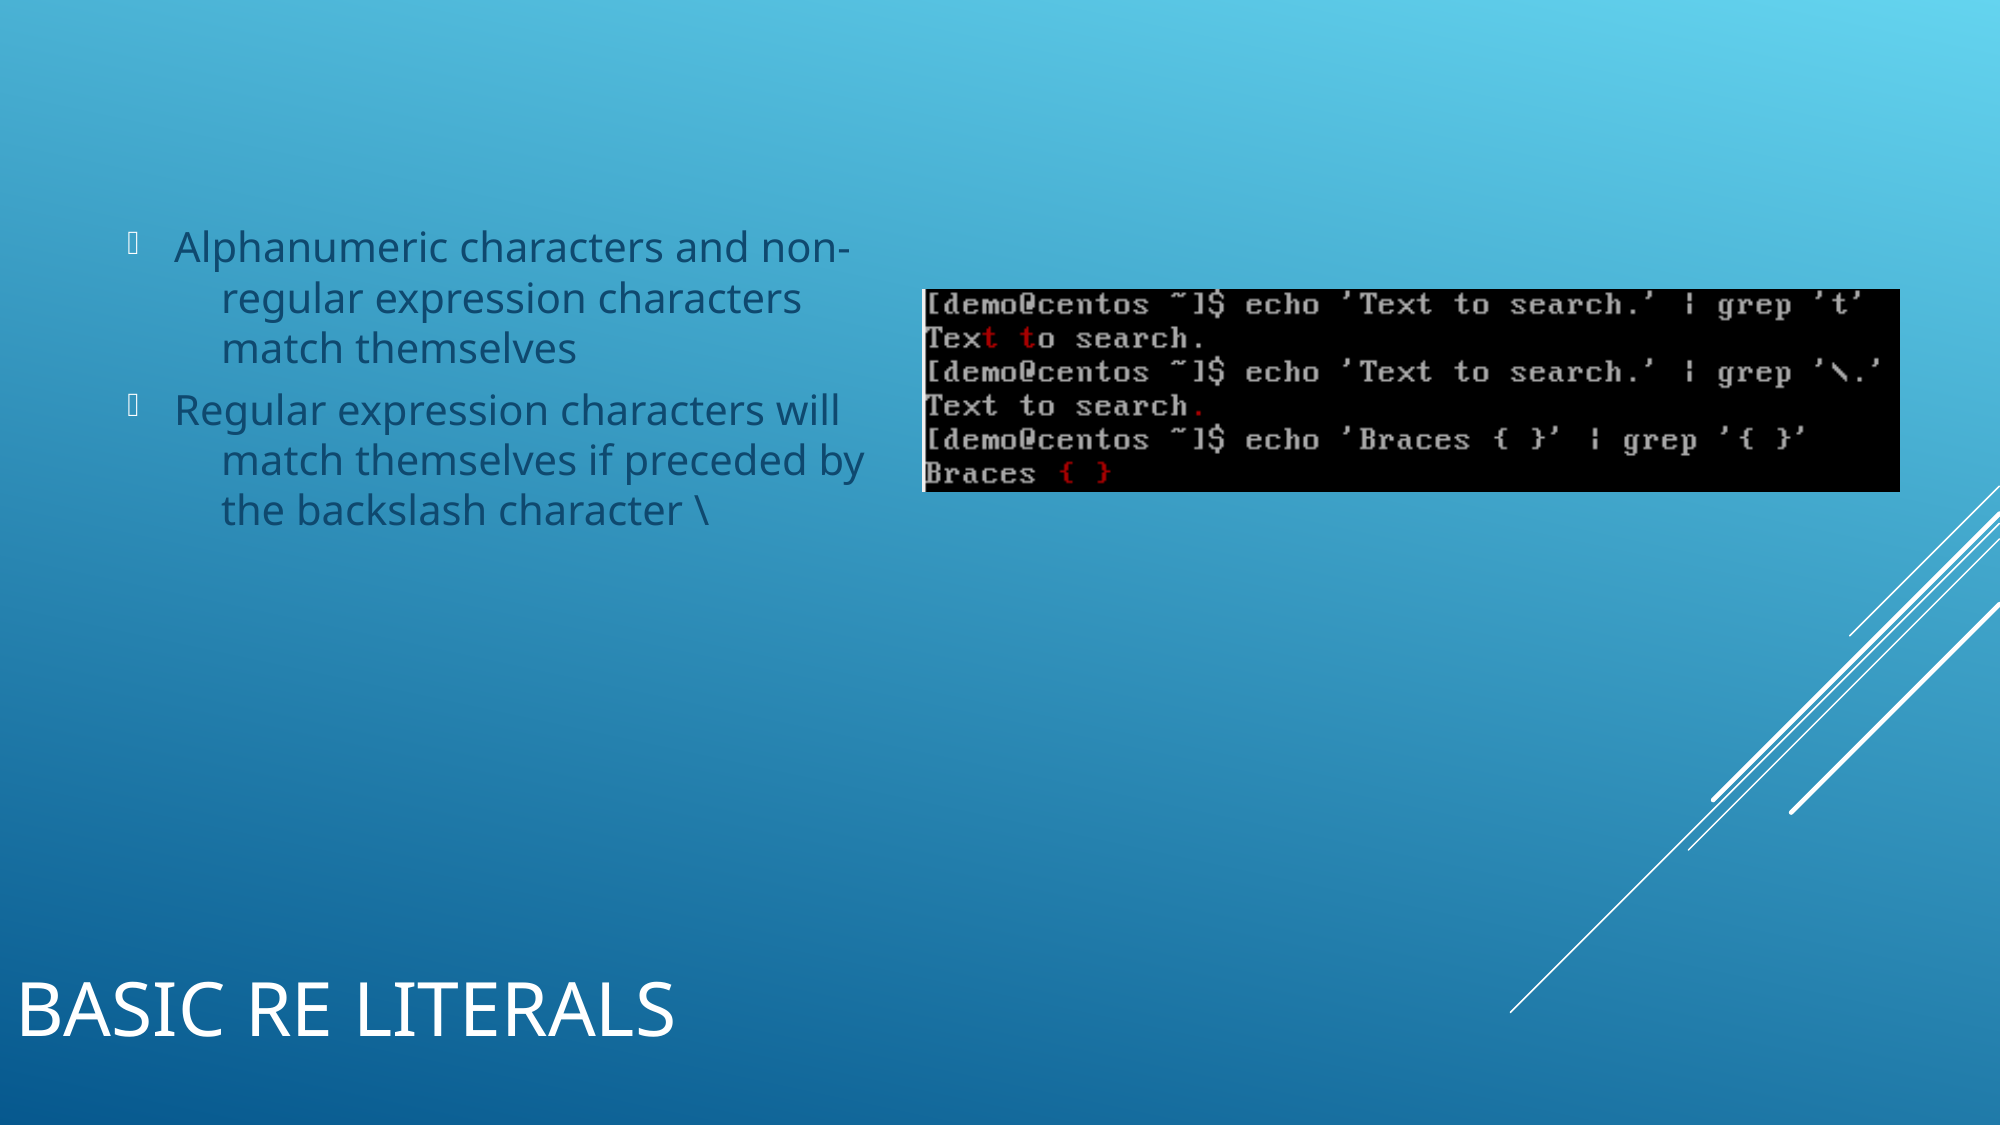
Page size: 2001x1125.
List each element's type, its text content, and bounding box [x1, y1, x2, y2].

title basic re literals [0, 882, 1401, 1125]
picture [922, 289, 1900, 492]
list Alphanumeric characters and non-regular expression characters match themselves Regular expression characters will match themselves if preceded by the backslash character \ [112, 112, 923, 706]
